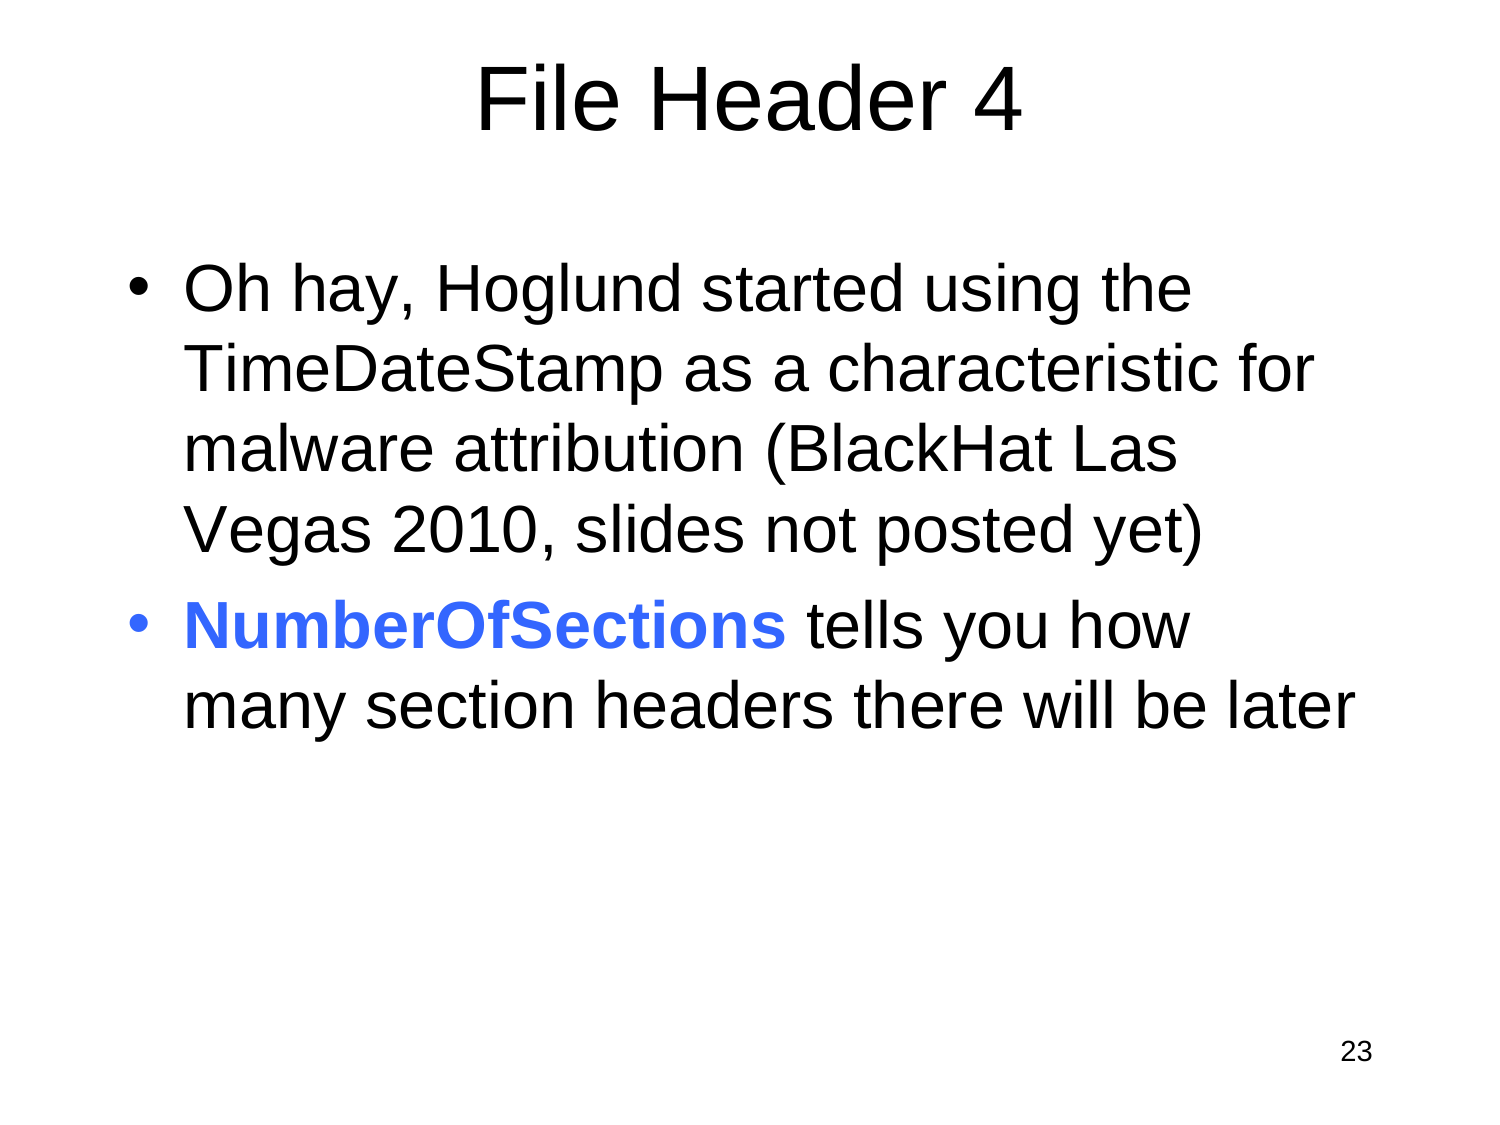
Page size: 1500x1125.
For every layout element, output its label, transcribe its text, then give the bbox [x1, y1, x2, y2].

text_box <number> [1074, 1025, 1388, 1101]
title File Header 4 [0, 0, 1500, 188]
list Oh hay, Hoglund started using the TimeDateStamp as a characteristic for malware attribution (BlackHat Las Vegas 2010, slides not posted yet) NumberOfSections tells you how many section headers there will be later [112, 237, 1388, 1051]
